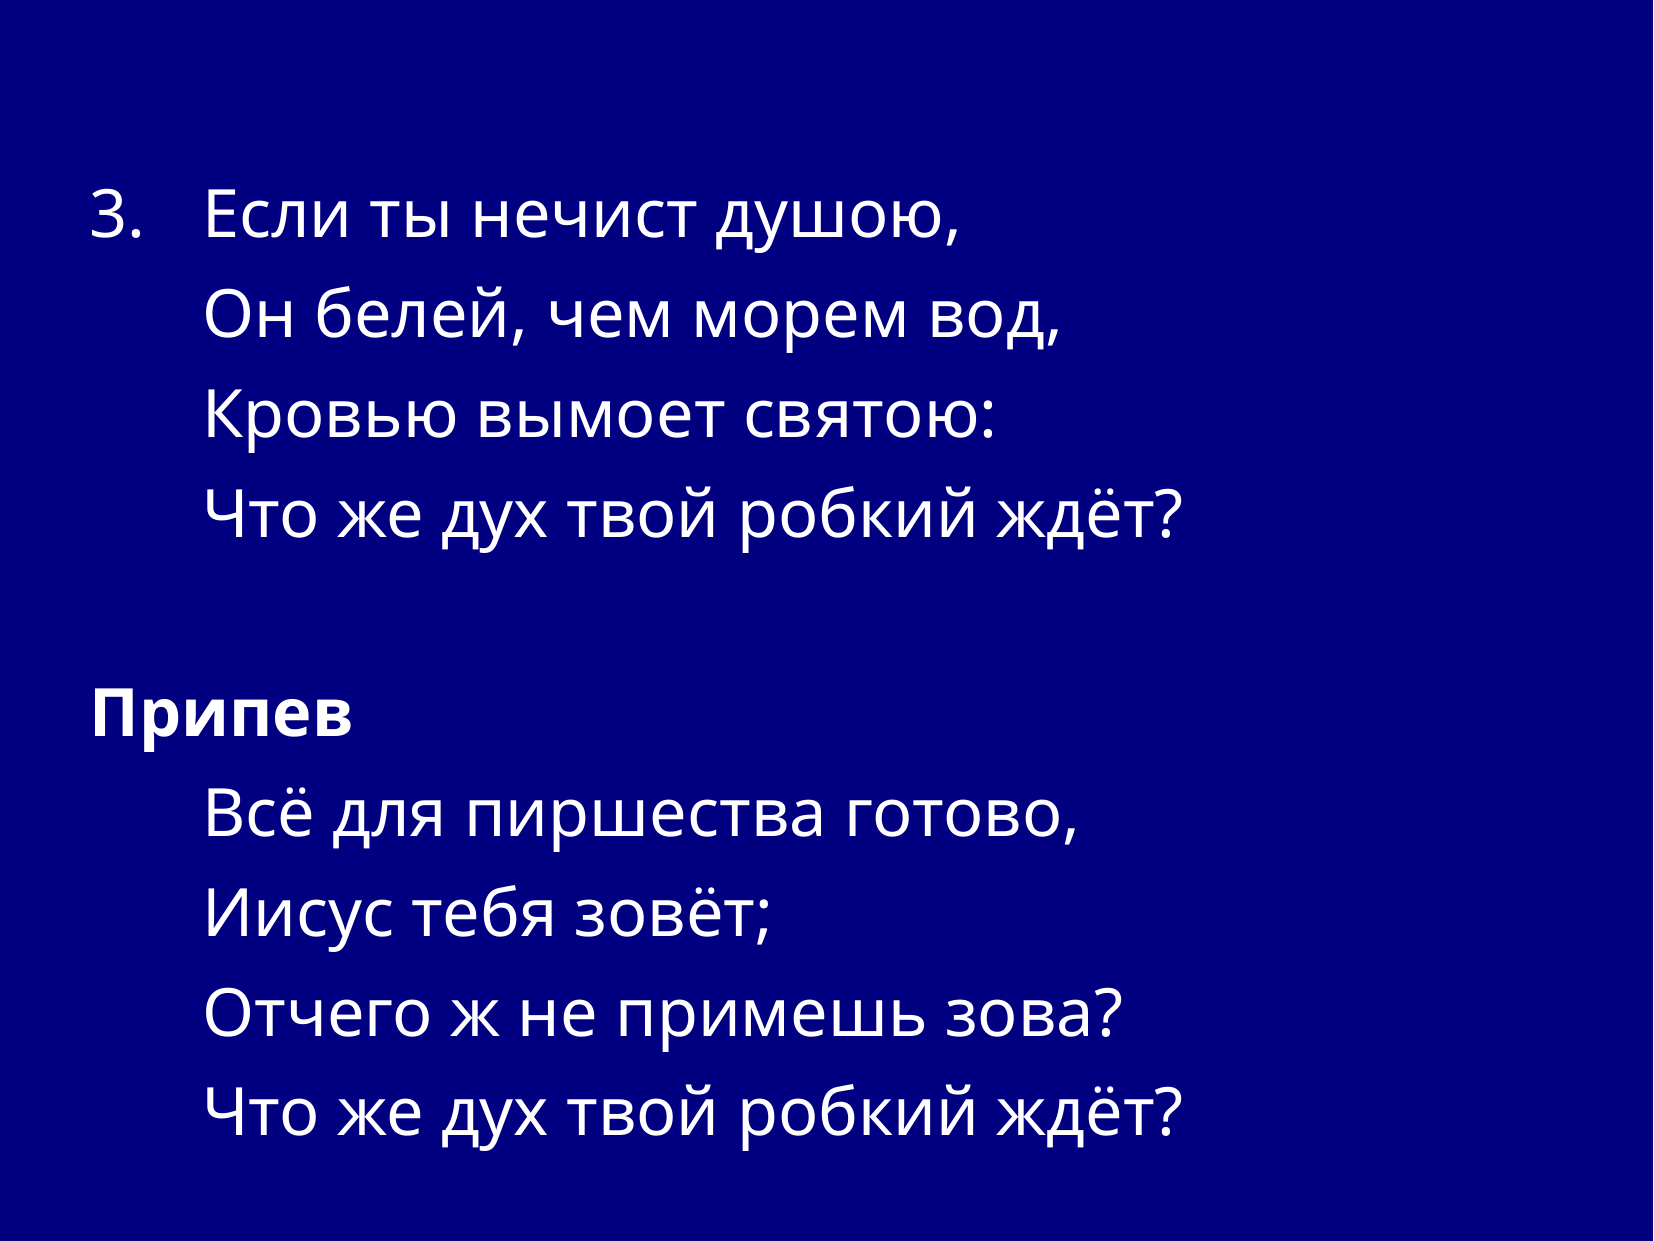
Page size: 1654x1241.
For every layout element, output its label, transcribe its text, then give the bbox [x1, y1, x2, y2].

text_box 3. Если ты нечист душою, Он белей, чем морем вод, Кровью вымоет святою: Что же дух твой робкий ждёт? Припев Всё для пиршества готово, Иисус тебя зовёт; Отчего ж не примешь зова? Что же дух твой робкий ждёт? [75, 150, 1576, 1163]
